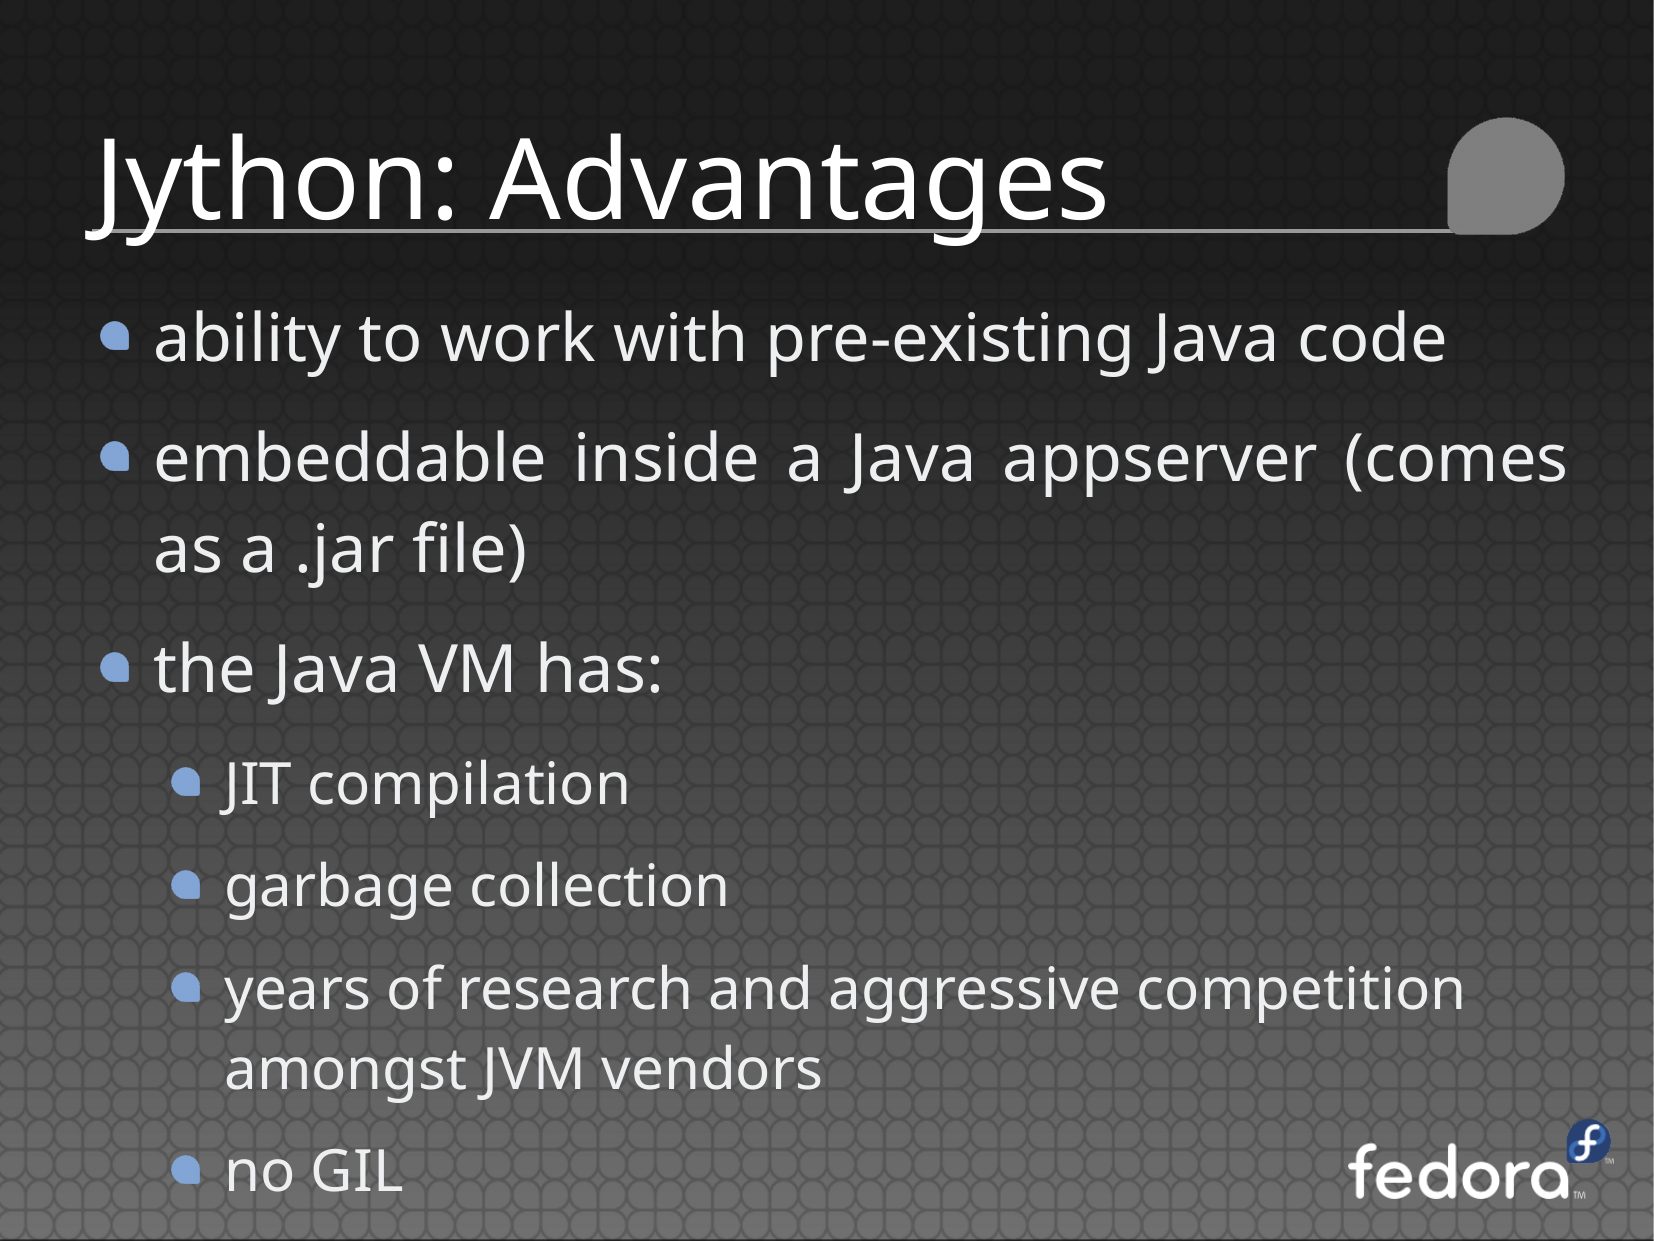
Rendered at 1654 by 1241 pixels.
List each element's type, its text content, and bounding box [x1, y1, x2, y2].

list ability to work with pre-existing Java code embeddable inside a Java appserver (comes as a .jar file) the Java VM has: JIT compilation garbage collection years of research and aggressive competition amongst JVM vendors no GIL [82, 290, 1571, 1100]
title Jython: Advantages [94, 100, 1426, 251]
picture [0, 0, 1654, 1241]
